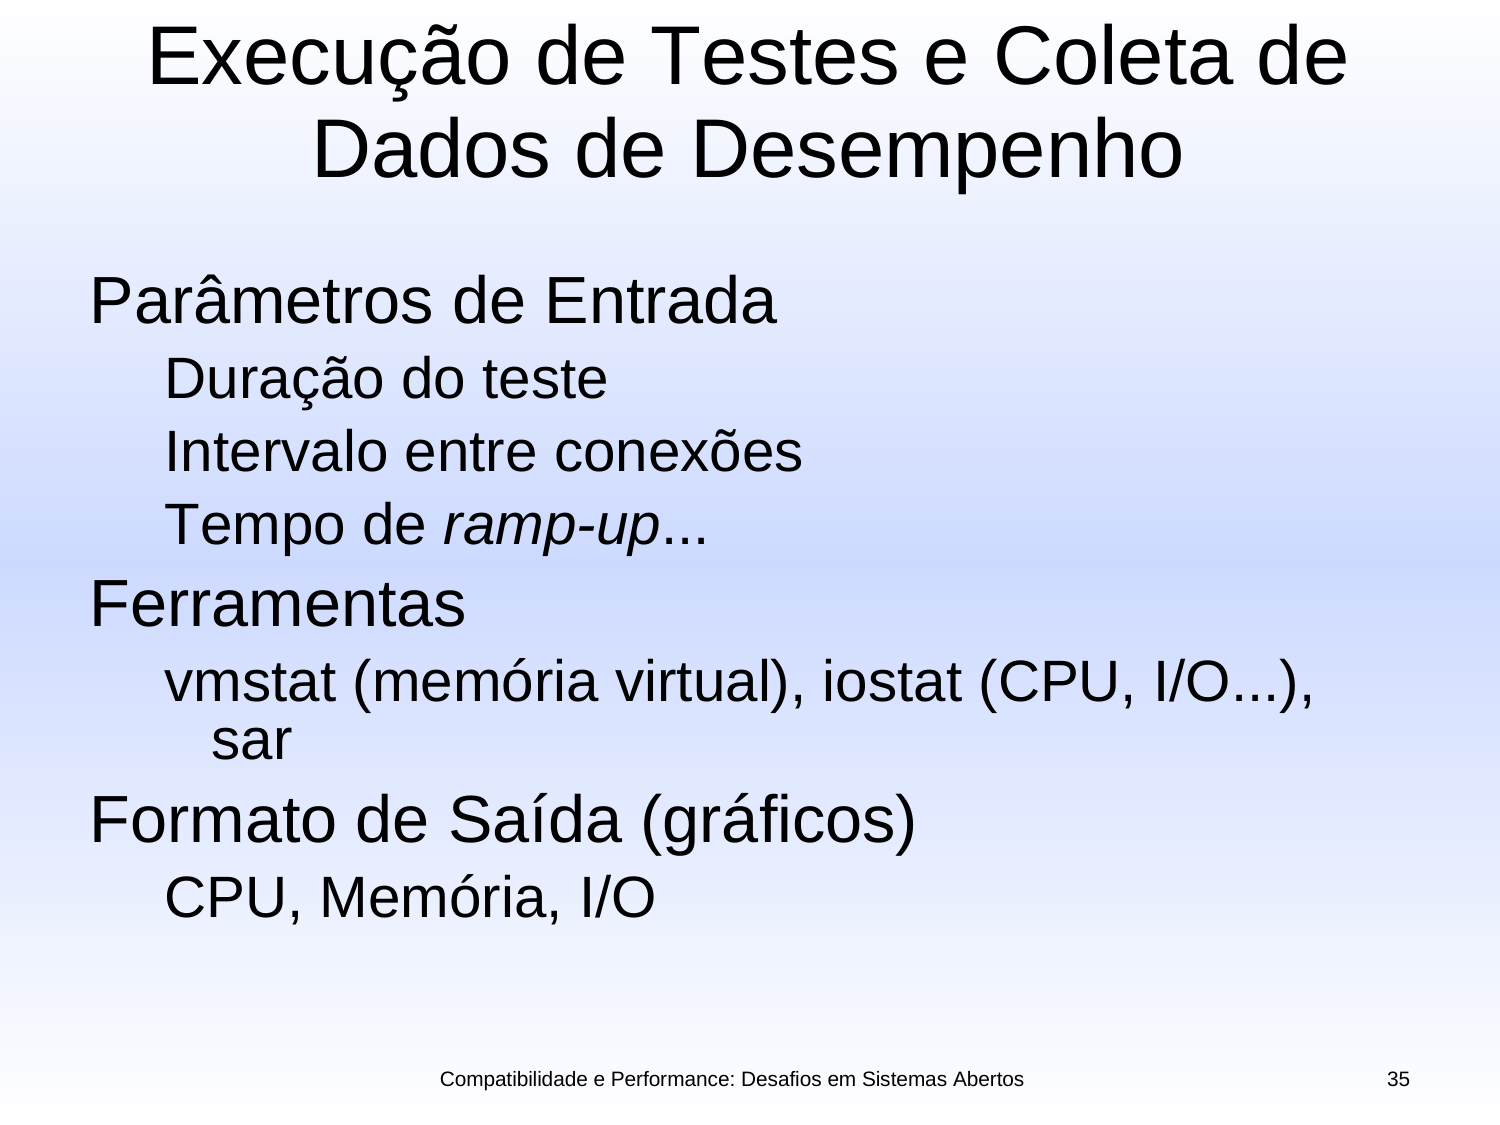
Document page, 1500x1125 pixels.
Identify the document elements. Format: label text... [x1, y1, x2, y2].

list Parâmetros de Entrada Duração do teste Intervalo entre conexões Tempo de ramp-up... Ferramentas vmstat (memória virtual), iostat (CPU, I/O...), sar Formato de Saída (gráficos) CPU, Memória, I/O [75, 262, 1426, 1006]
title Execução de Testes e Coleta de Dados de Desempenho [15, 0, 1482, 211]
